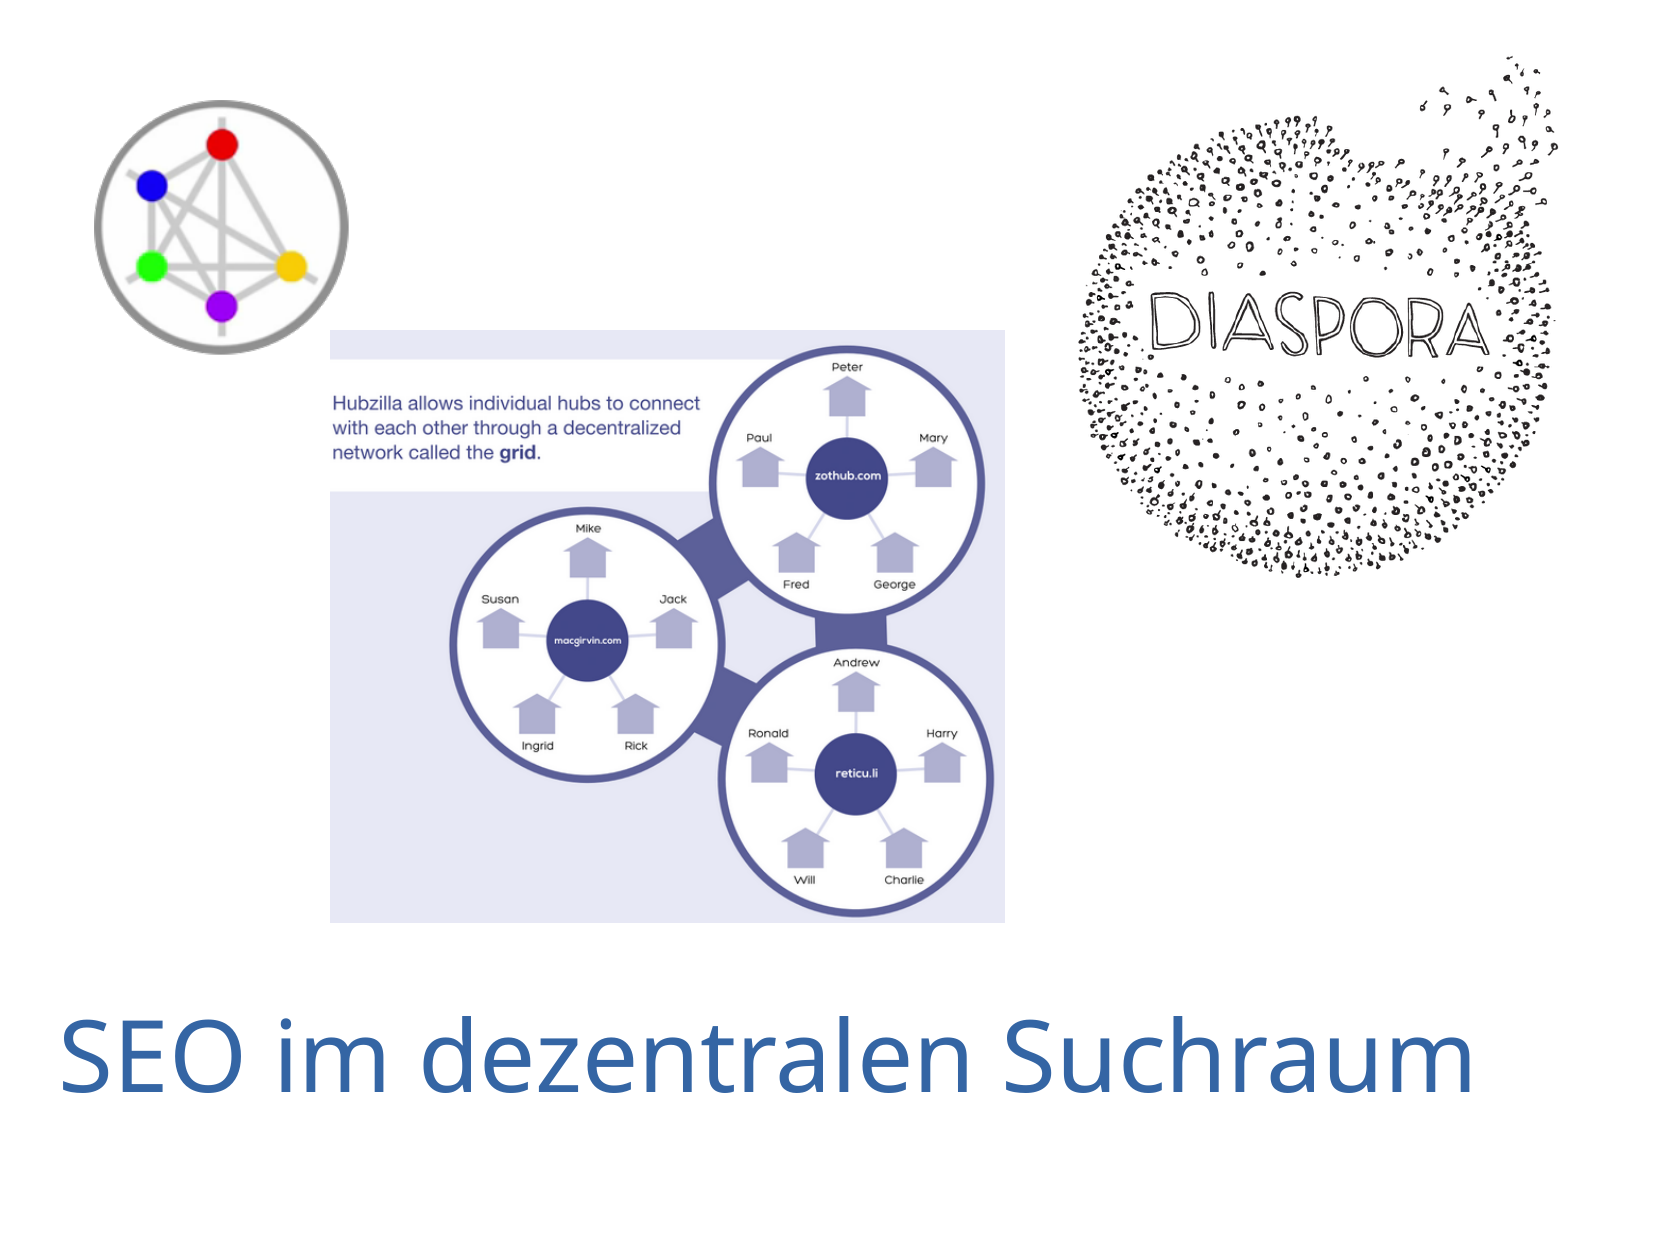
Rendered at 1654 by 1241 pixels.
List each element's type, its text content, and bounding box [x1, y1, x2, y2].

picture [88, 94, 1005, 923]
title SEO im dezentralen Suchraum [59, 950, 1630, 1188]
picture [1074, 47, 1570, 583]
